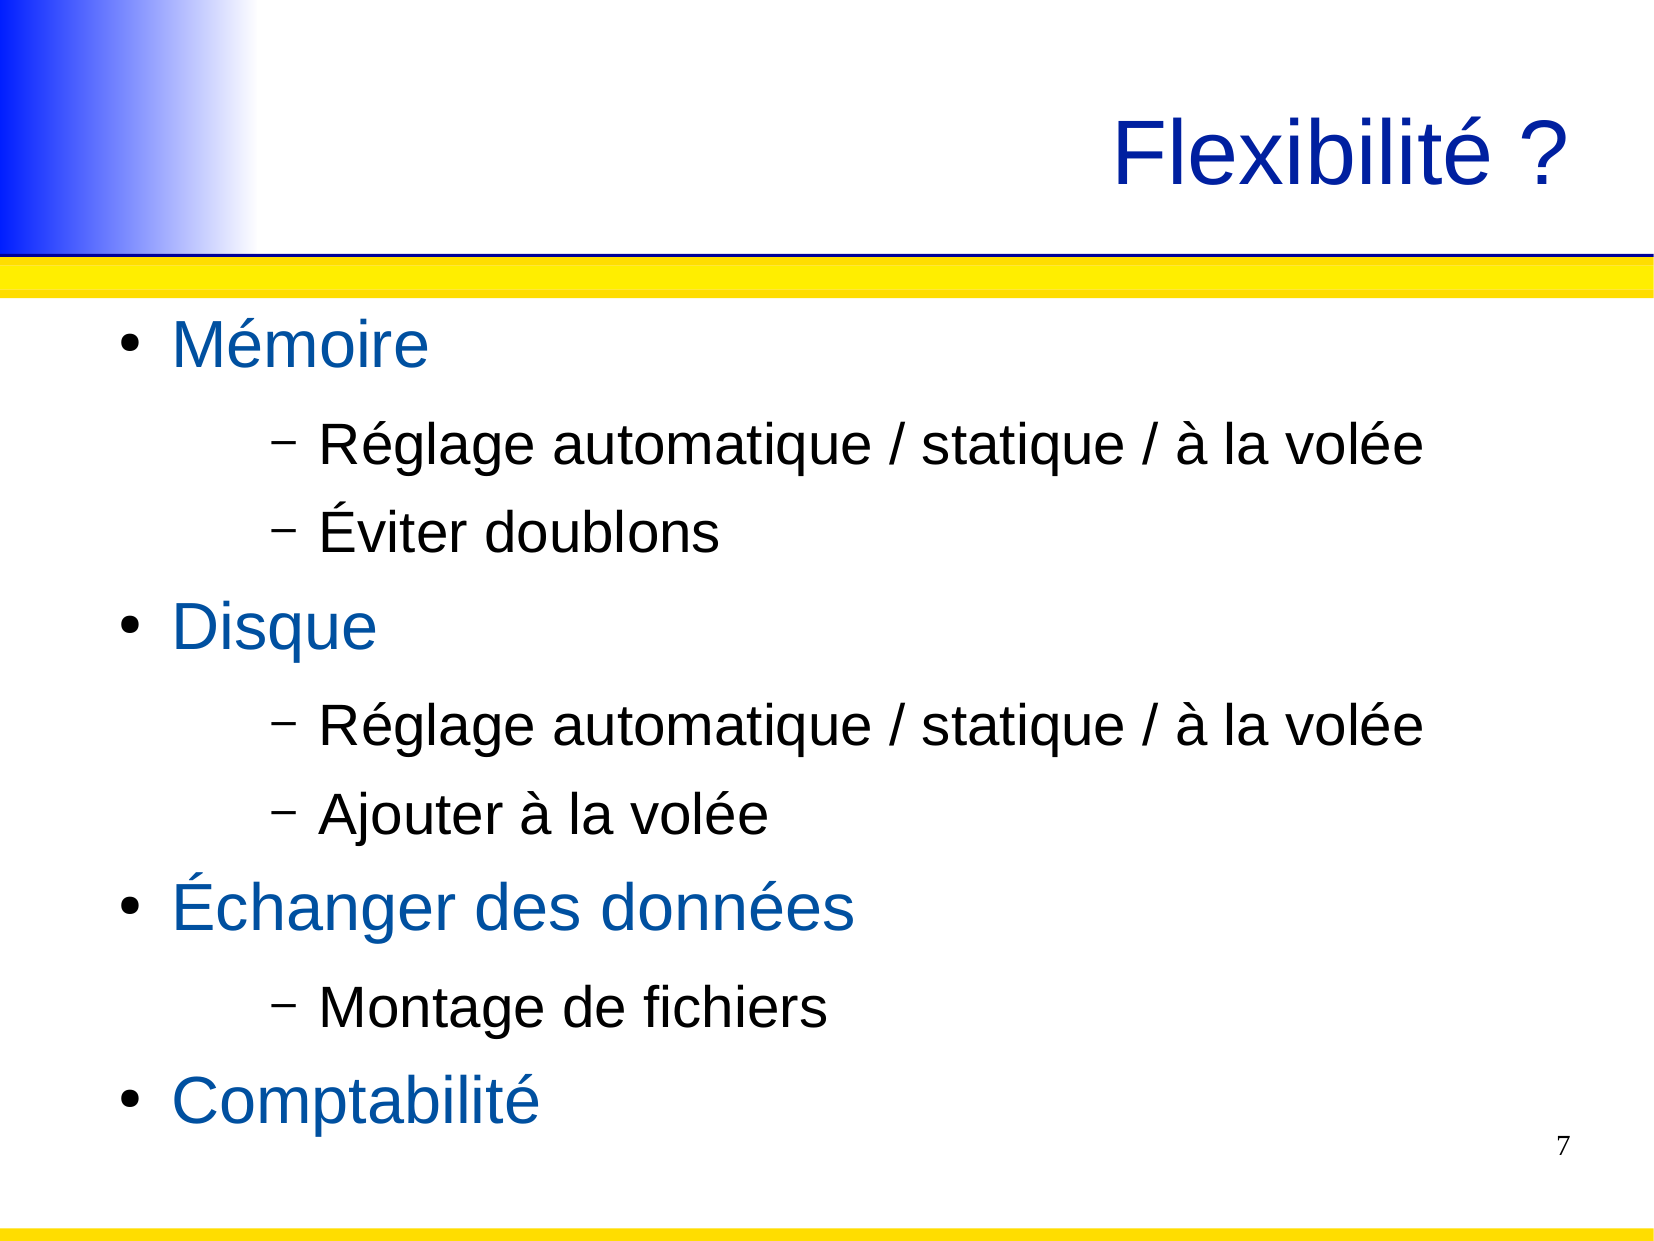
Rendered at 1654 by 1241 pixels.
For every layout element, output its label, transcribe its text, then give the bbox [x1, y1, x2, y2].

title Flexibilité ? [372, 49, 1571, 257]
list Mémoire Réglage automatique / statique / à la volée Éviter doublons Disque Réglage automatique / statique / à la volée Ajouter à la volée Échanger des données Montage de fichiers Comptabilité [82, 307, 1571, 1138]
